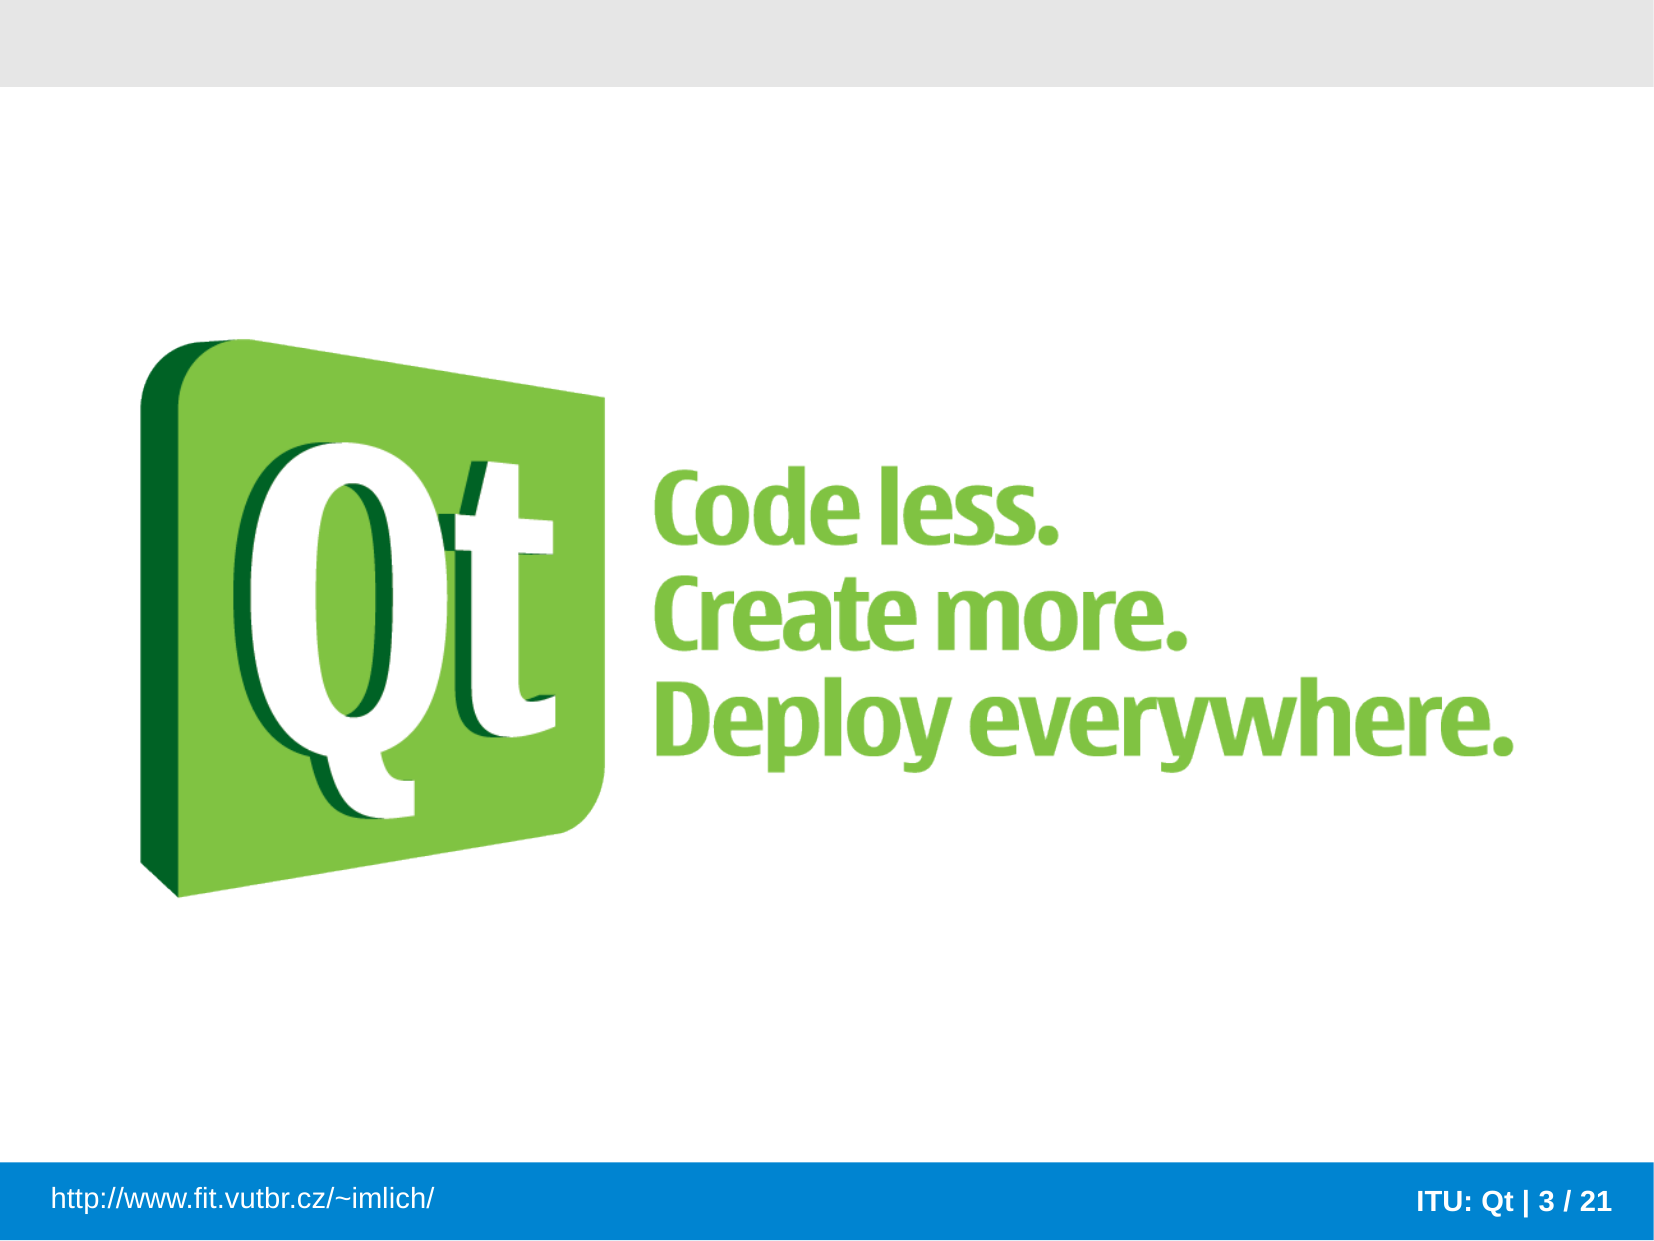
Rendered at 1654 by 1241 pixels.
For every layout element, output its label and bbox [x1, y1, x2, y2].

picture [38, 219, 1616, 1008]
